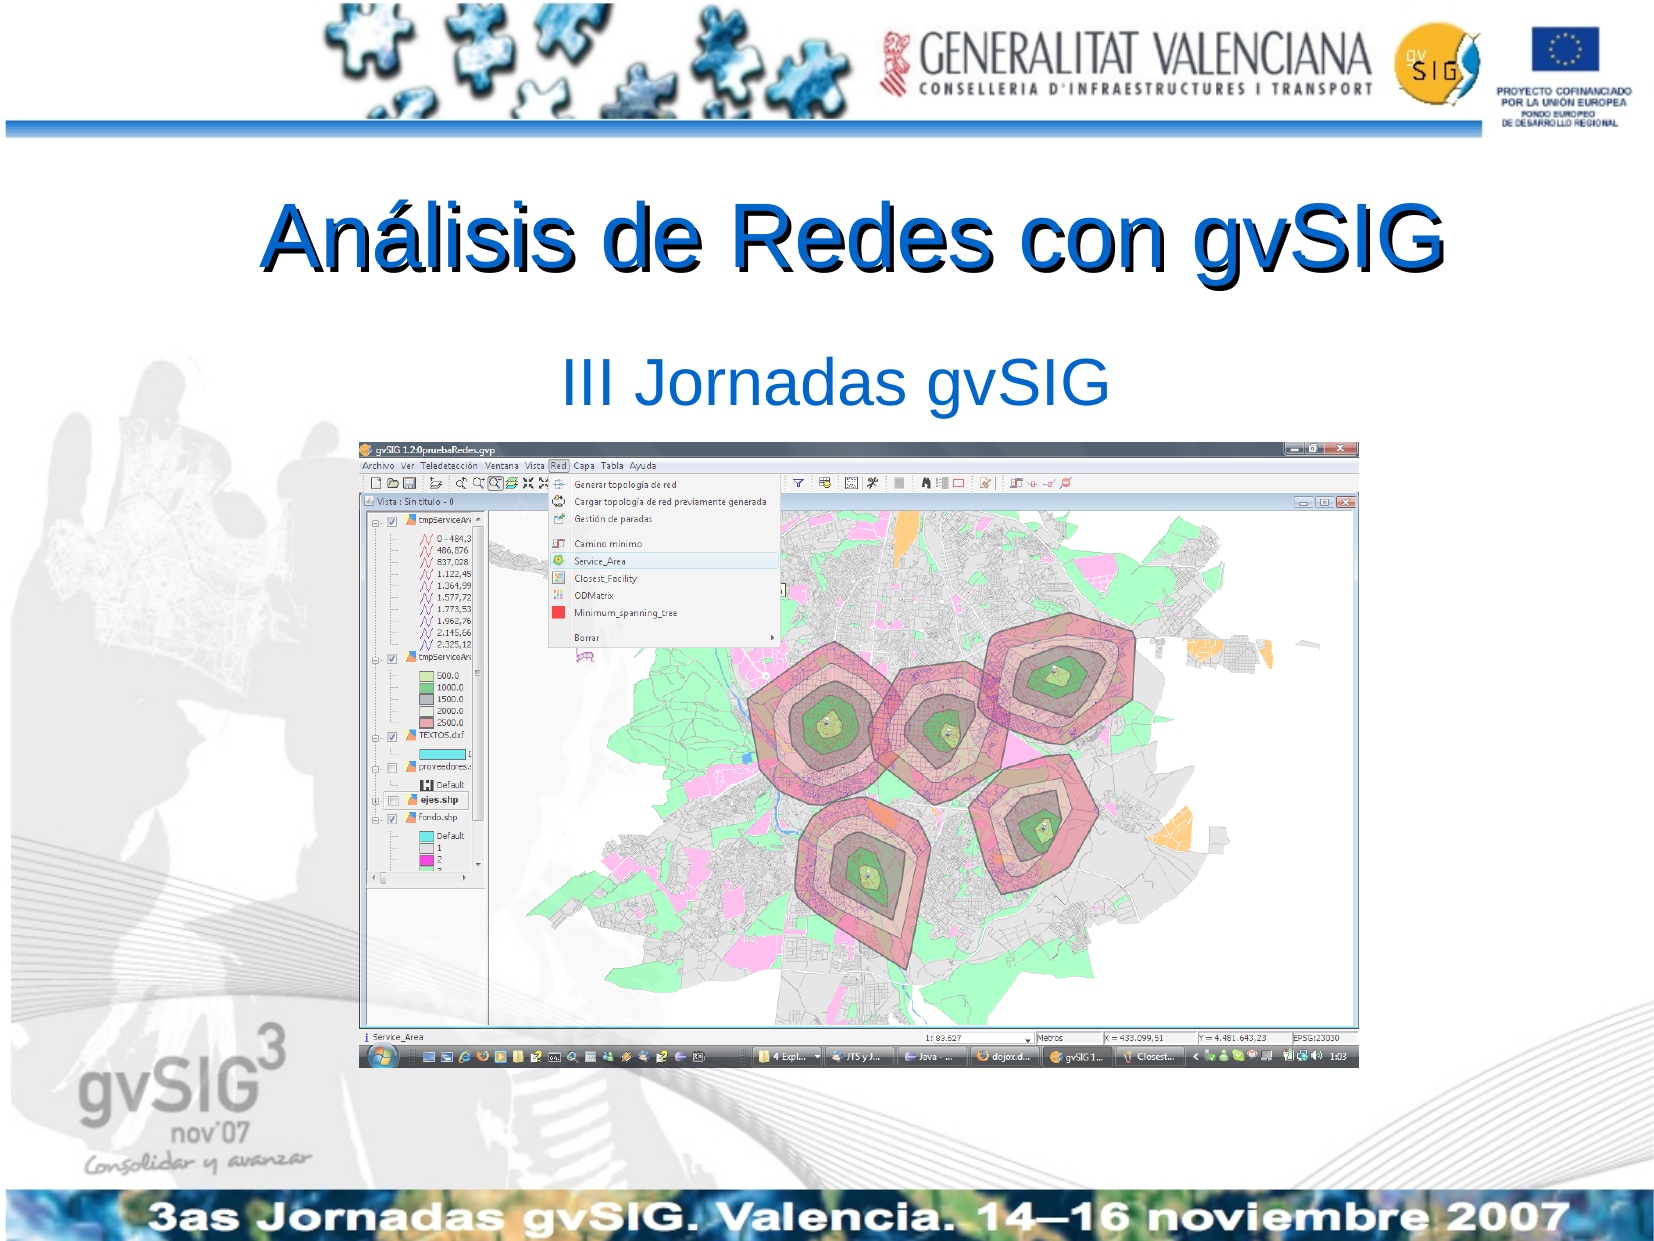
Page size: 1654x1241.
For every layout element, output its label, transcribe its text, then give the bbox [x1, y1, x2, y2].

title Análisis de Redes con gvSIG [147, 147, 1560, 325]
list III Jornadas gvSIG [121, 344, 1534, 1127]
picture [5, 2, 1654, 1241]
